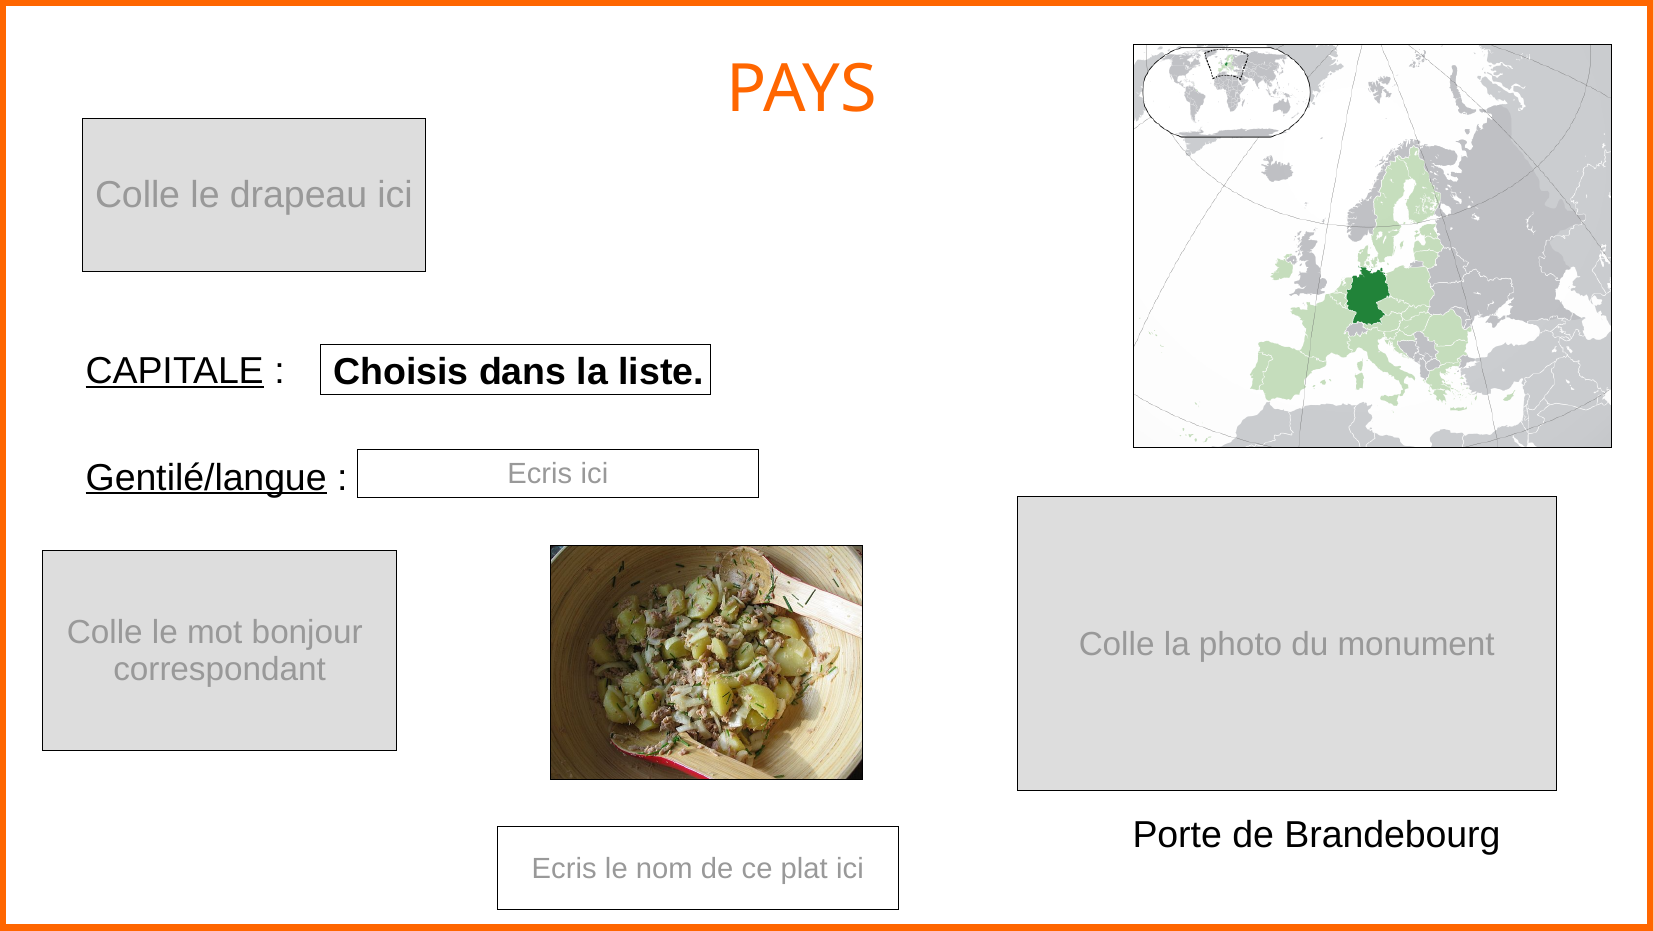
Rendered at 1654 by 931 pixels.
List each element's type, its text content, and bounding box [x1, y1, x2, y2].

text_box Colle le drapeau ici [82, 118, 426, 272]
text_box Colle le mot bonjour correspondant [42, 550, 397, 751]
text_box Ecris ici [357, 449, 759, 498]
text_box Porte de Brandebourg [1117, 805, 1526, 870]
text_box PAYS [712, 32, 902, 126]
text_box Gentilé/langue : [70, 448, 367, 506]
picture [550, 545, 863, 780]
text_box CAPITALE : [70, 342, 308, 400]
text_box Colle la photo du monument [1017, 496, 1557, 791]
text_box Ecris le nom de ce plat ici [497, 826, 899, 910]
picture [1133, 44, 1612, 448]
